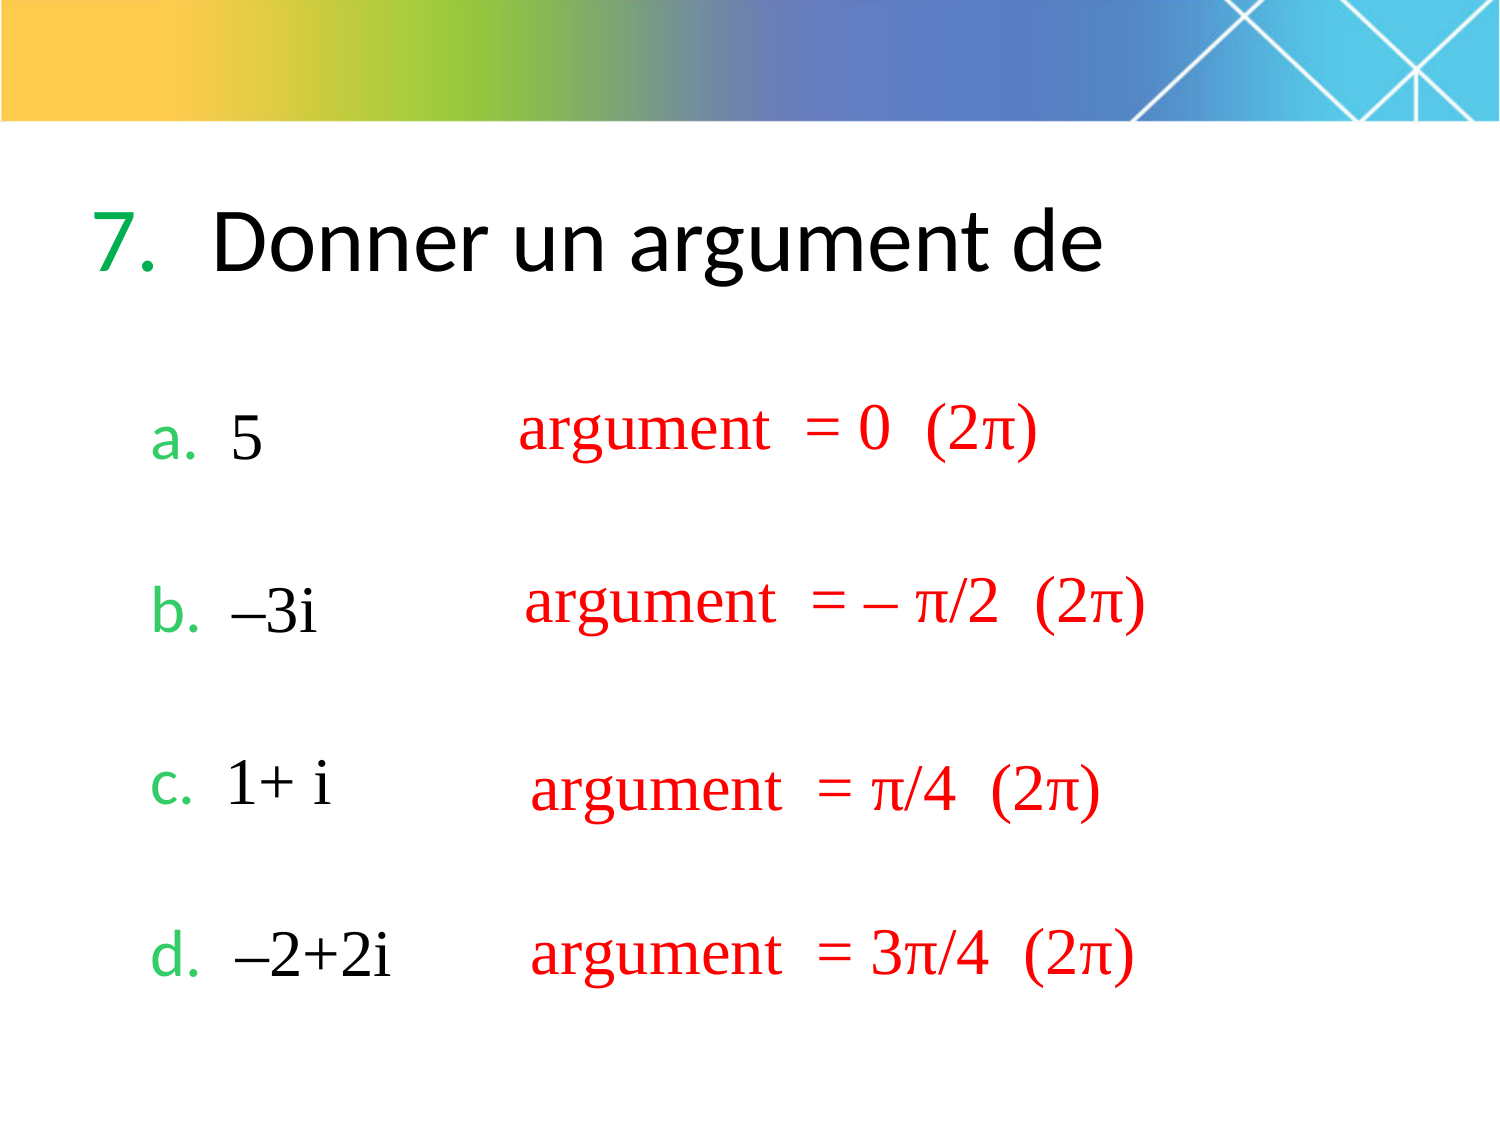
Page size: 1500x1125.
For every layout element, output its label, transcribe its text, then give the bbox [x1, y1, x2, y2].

text_box argument = π/4 (2π) [515, 736, 1383, 832]
text_box a. 5 b. –3i c. 1+ i d. –2+2i [135, 385, 821, 998]
title Donner un argument de [75, 163, 1426, 305]
text_box argument = 0 (2π) [503, 374, 1372, 471]
text_box argument = – π/2 (2π) [509, 548, 1377, 645]
picture [0, 0, 1500, 123]
text_box argument = 3π/4 (2π) [515, 900, 1383, 996]
